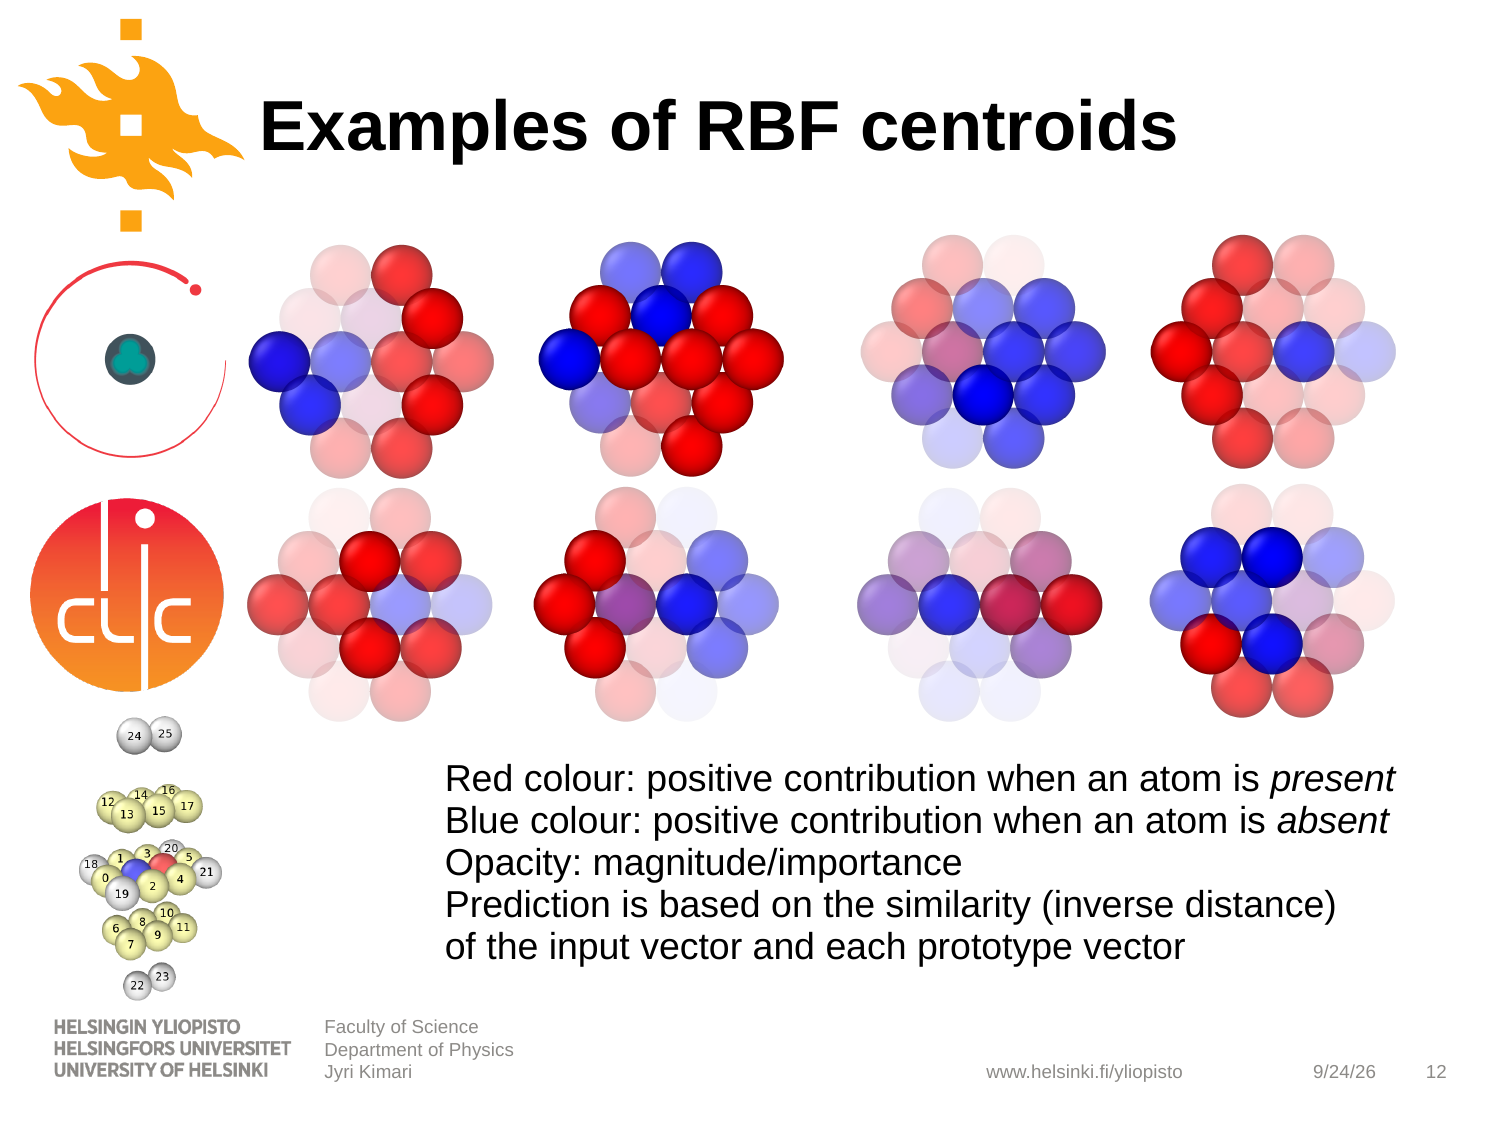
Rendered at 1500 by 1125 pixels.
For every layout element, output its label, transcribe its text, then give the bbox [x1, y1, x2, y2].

title Examples of RBF centroids [259, 30, 1447, 214]
text_box Red colour: positive contribution when an atom is present Blue colour: positive contribution when an atom is absent Opacity: magnitude/importance Prediction is based on the similarity (inverse distance) of the input vector and each prototype vector [430, 750, 1411, 976]
picture [53, 1017, 292, 1079]
text_box Faculty of Science Department of Physics Jyri Kimari [324, 1011, 750, 1083]
slide_number 11/14/18 [1230, 1011, 1376, 1083]
picture [0, 230, 1435, 1001]
slide_number 10 [1376, 1011, 1447, 1083]
